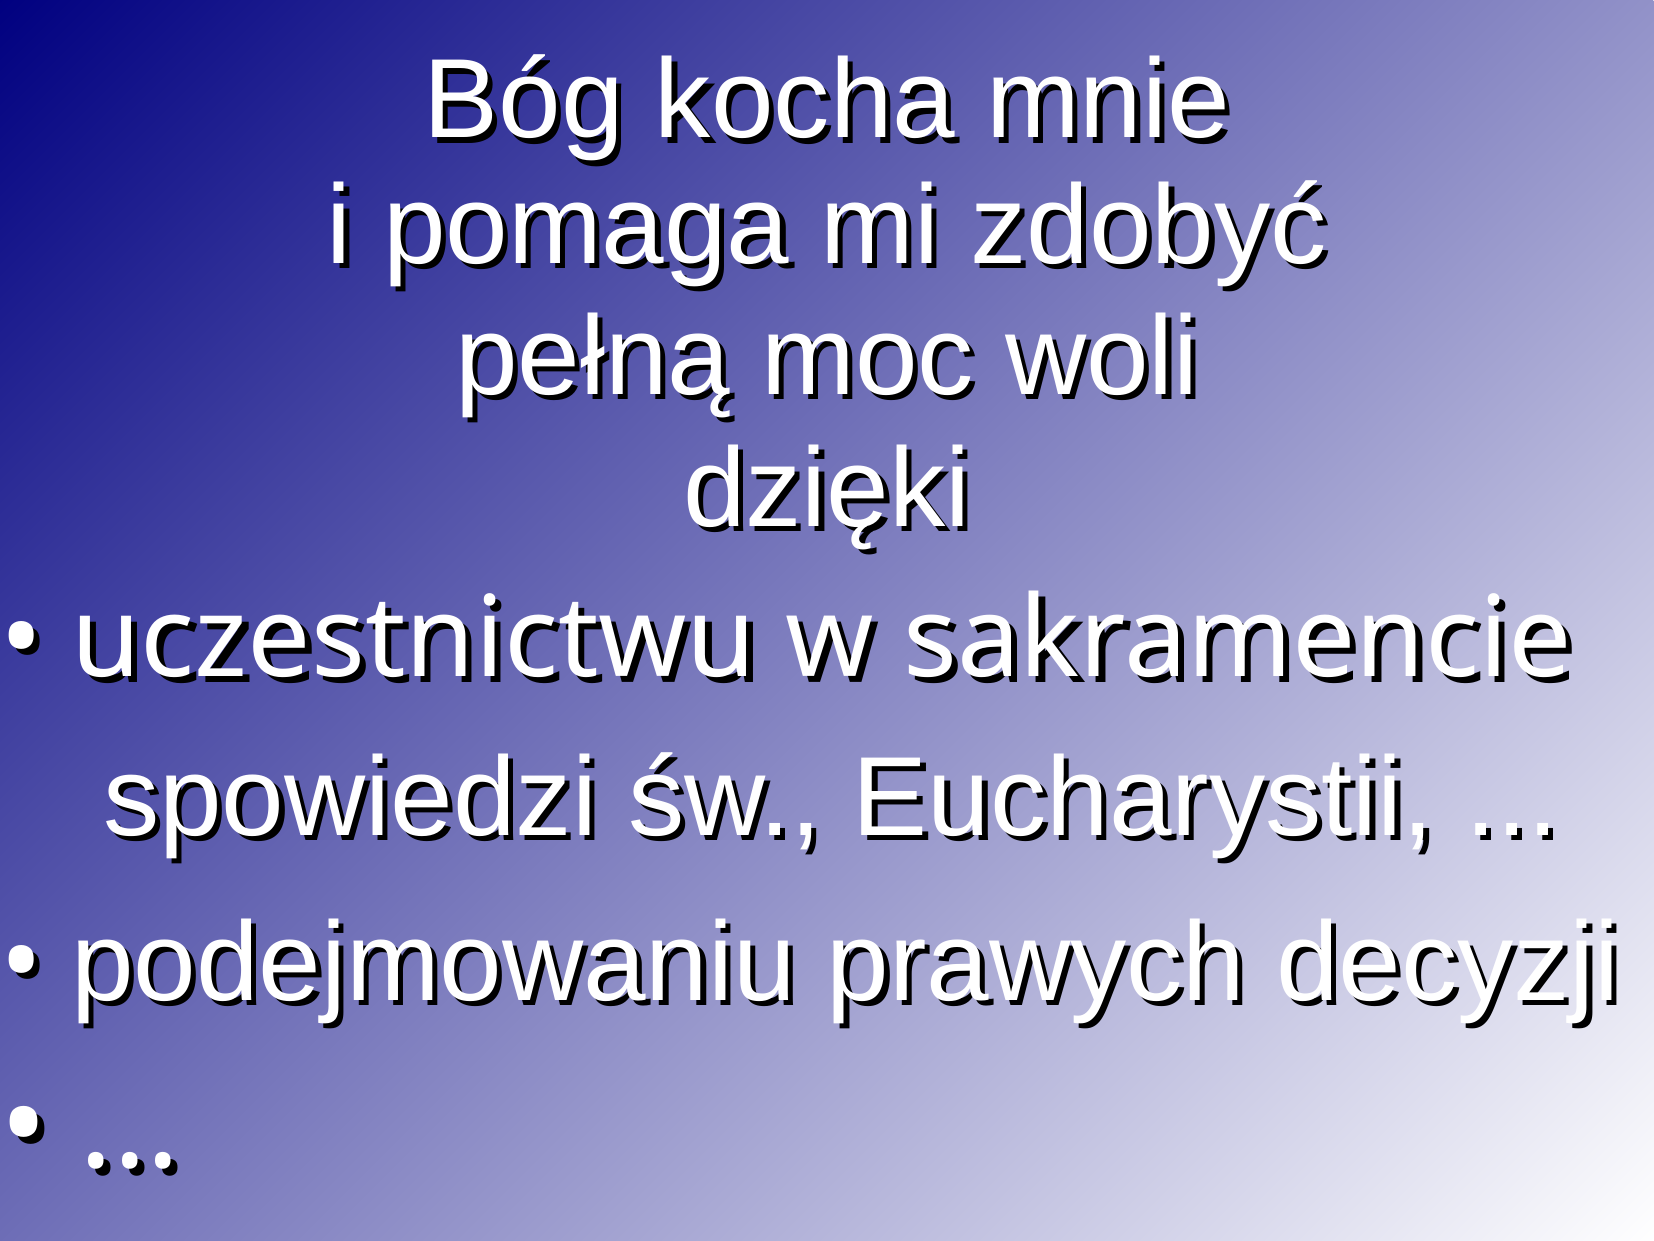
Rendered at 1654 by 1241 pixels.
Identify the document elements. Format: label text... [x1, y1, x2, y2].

subtitle Bóg kocha mnie i pomaga mi zdobyć pełną moc woli dzięki • uczestnictwu w sakramencie spowiedzi św., Eucharystii, ... • podejmowaniu prawych decyzji • ... [0, 70, 1654, 1170]
